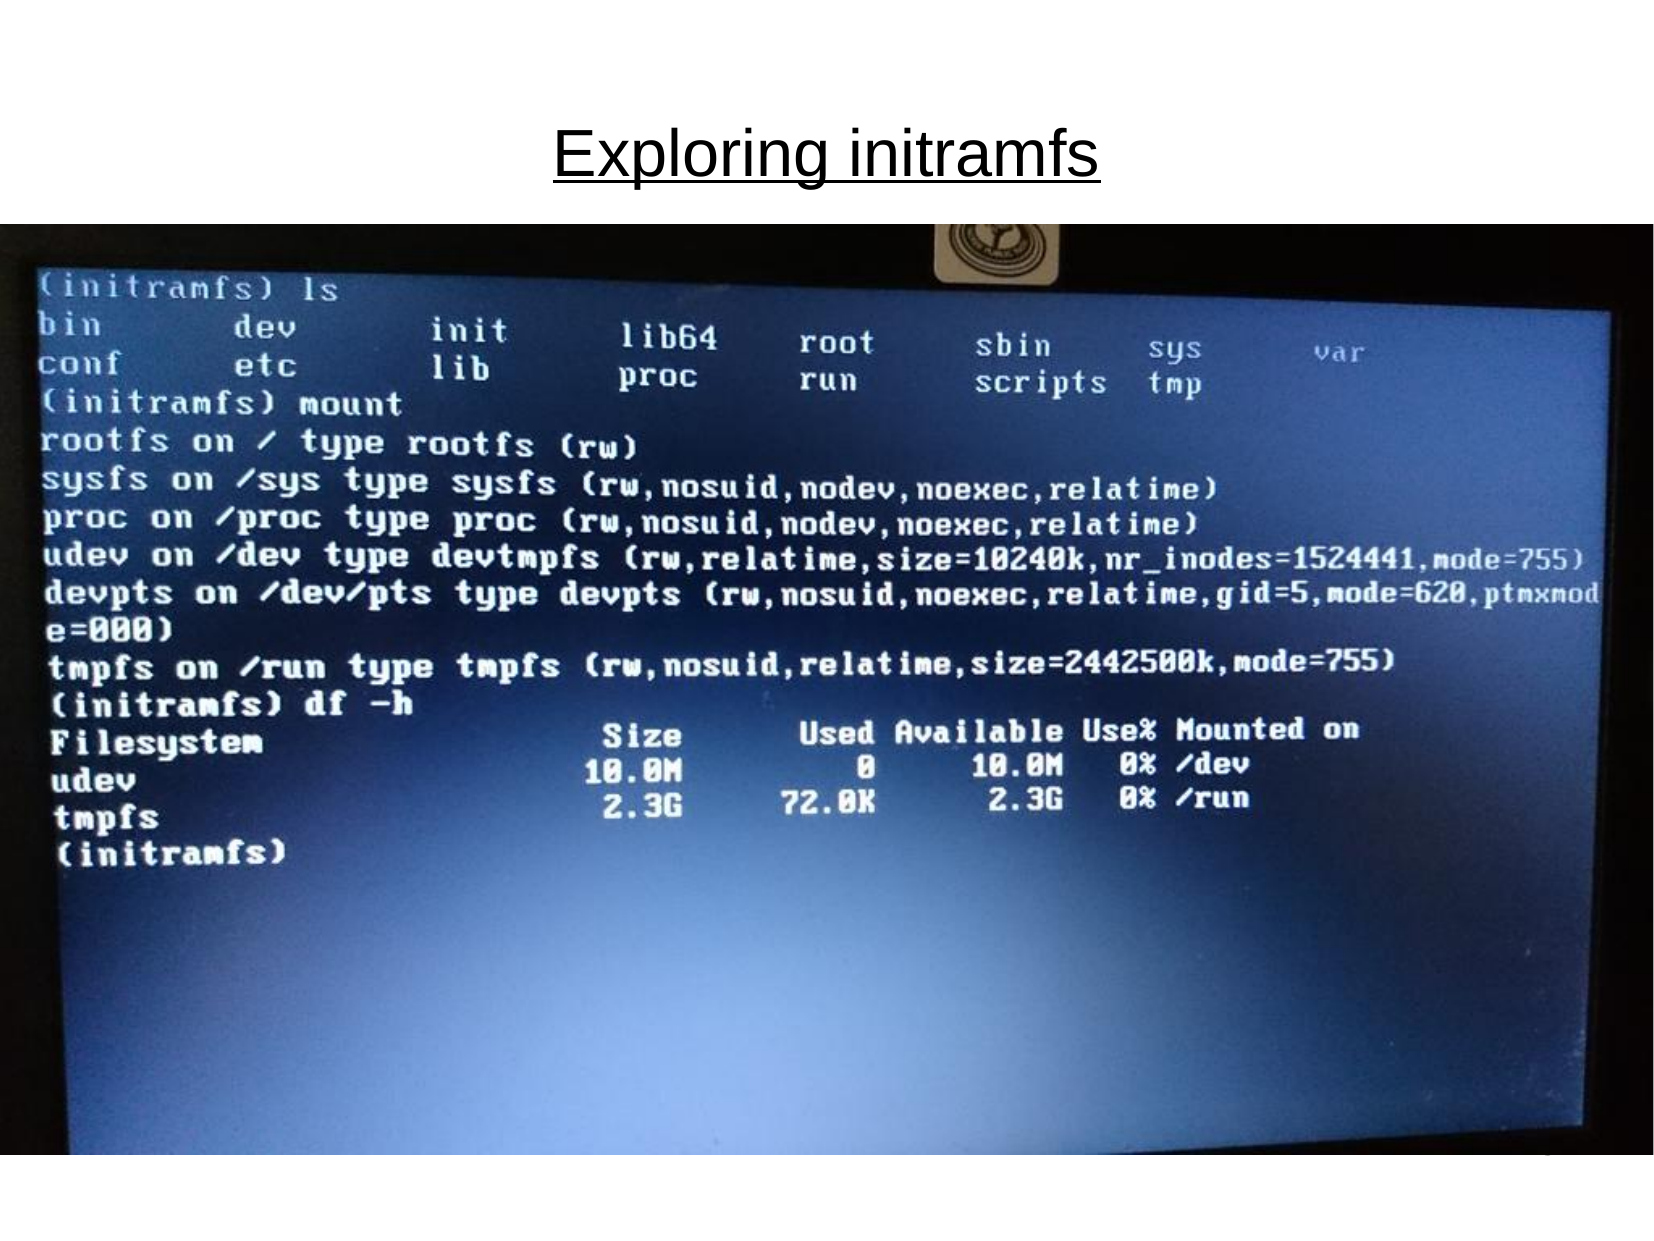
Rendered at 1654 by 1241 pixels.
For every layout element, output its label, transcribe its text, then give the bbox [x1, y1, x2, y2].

picture [0, 224, 1654, 1156]
title Exploring initramfs [82, 49, 1571, 224]
